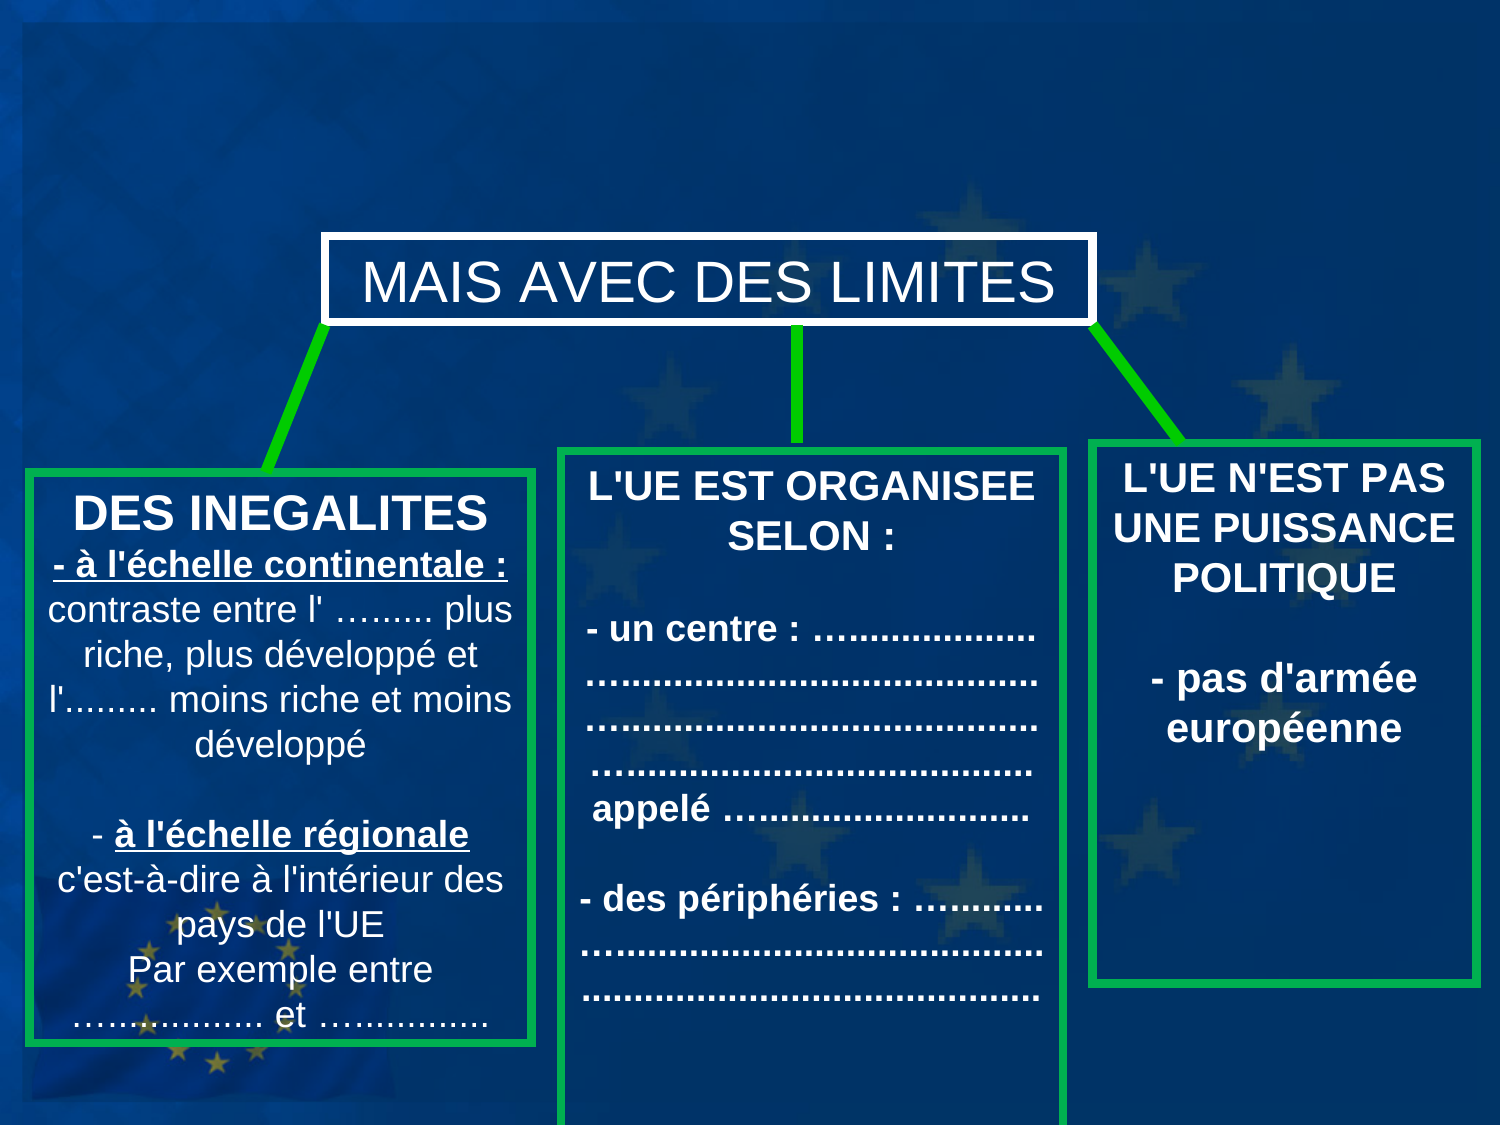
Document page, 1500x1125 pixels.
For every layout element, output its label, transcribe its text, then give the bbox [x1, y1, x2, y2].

text_box L'UE N'EST PAS UNE PUISSANCE POLITIQUE - pas d'armée européenne [1092, 442, 1477, 984]
text_box MAIS AVEC DES LIMITES [324, 236, 1093, 322]
text_box DES INEGALITES - à l'échelle continentale : contraste entre l' …...... plus riche, plus développé et l'......... moins riche et moins développé - à l'échelle régionale c'est-à-dire à l'intérieur des pays de l'UE Par exemple entre …............... et …............. [29, 472, 532, 1043]
text_box L'UE EST ORGANISEE SELON : - un centre : ….................. …........................................ …........................................ …....................................... appelé ….......................... - des périphéries : …......... …..................................................................................... [561, 451, 1064, 1125]
picture [0, 0, 1500, 1125]
